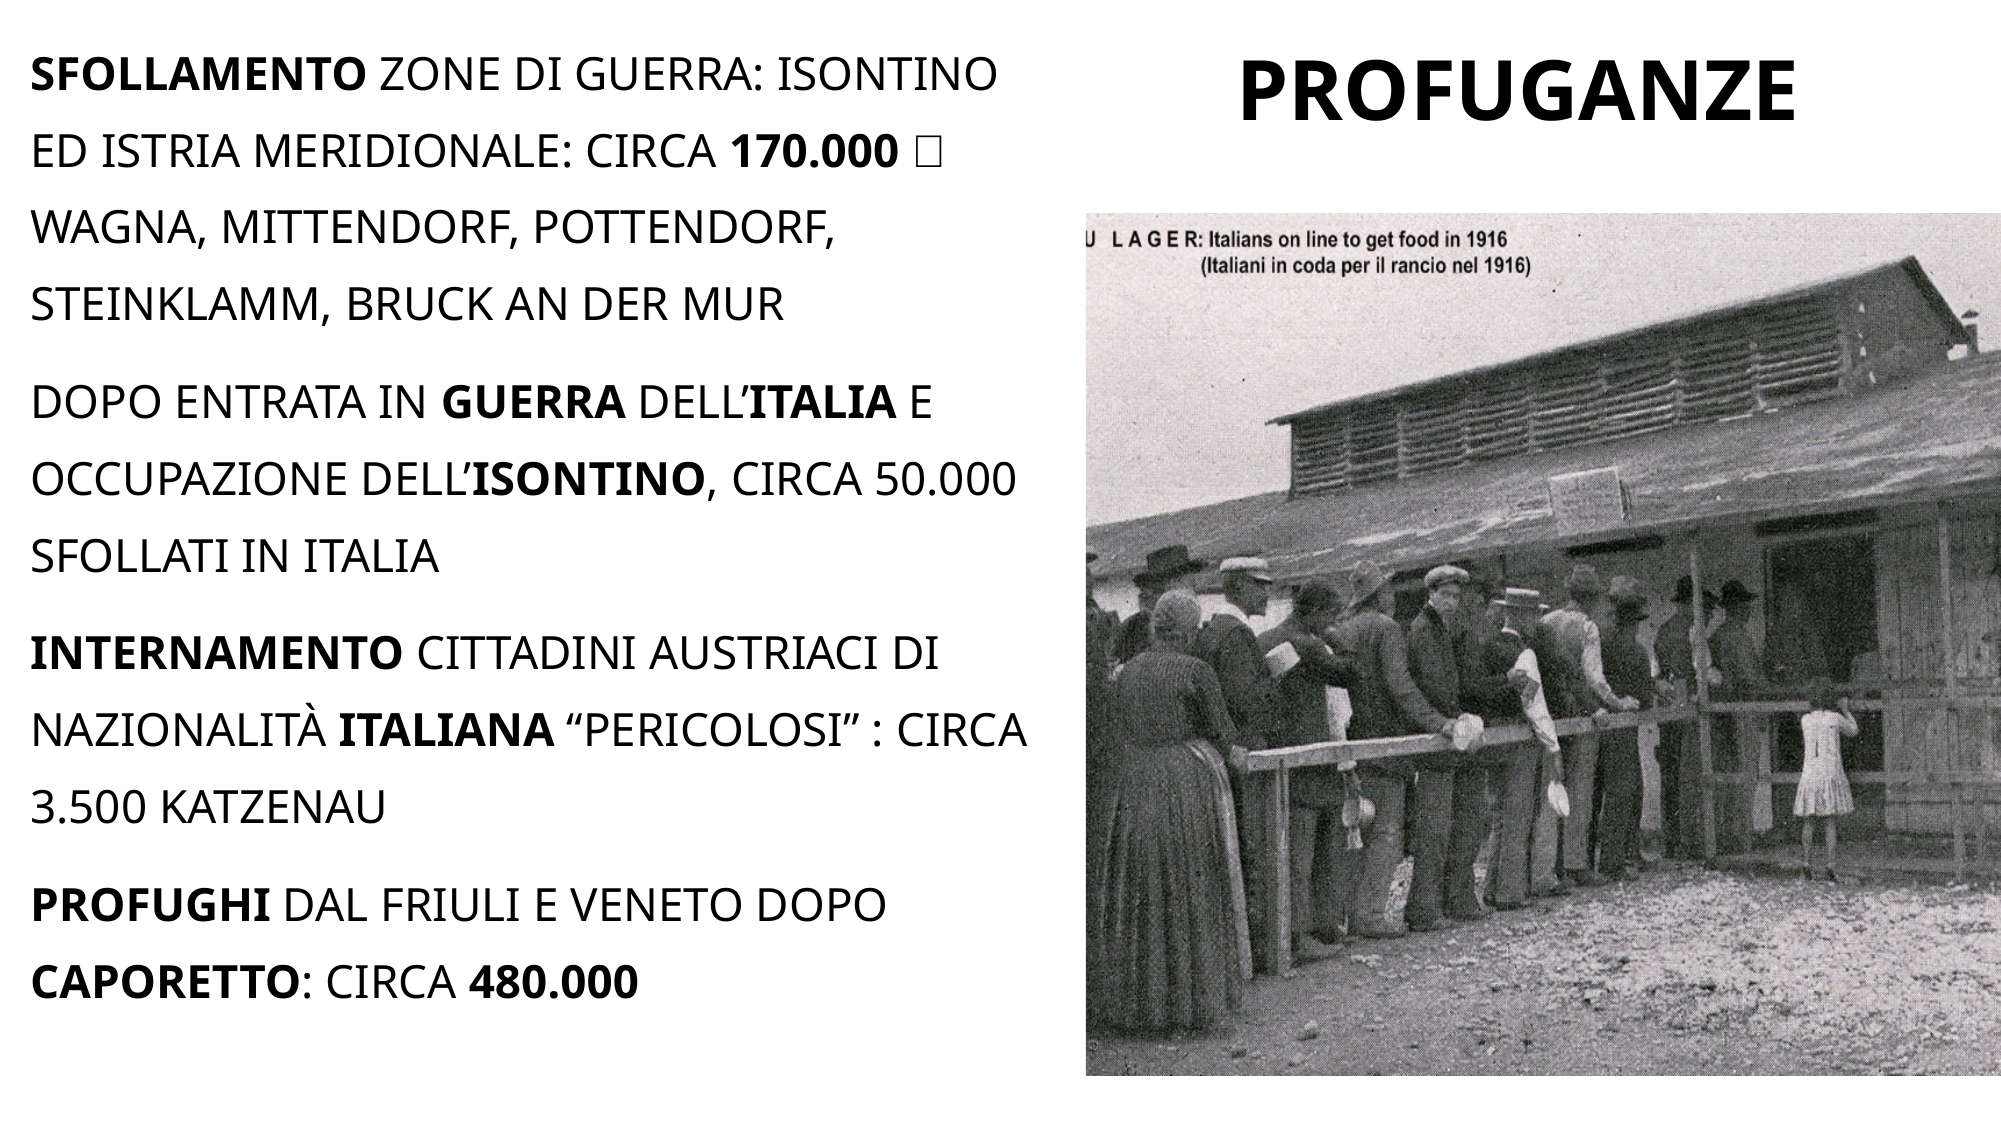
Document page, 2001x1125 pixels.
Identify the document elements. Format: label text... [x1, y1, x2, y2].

title PROFUGANZE [1072, 14, 1964, 146]
list SFOLLAMENTO ZONE DI GUERRA: ISONTINO ED ISTRIA MERIDIONALE: CIRCA 170.000  WAGNA, MITTENDORF, POTTENDORF, STEINKLAMM, BRUCK AN DER MUR DOPO ENTRATA IN GUERRA DELL’ITALIA E OCCUPAZIONE DELL’ISONTINO, CIRCA 50.000 SFOLLATI IN ITALIA INTERNAMENTO CITTADINI AUSTRIACI DI NAZIONALITÀ ITALIANA “PERICOLOSI” : CIRCA 3.500 KATZENAU PROFUGHI DAL FRIULI E VENETO DOPO CAPORETTO: CIRCA 480.000 [15, 14, 1046, 1111]
picture [1085, 213, 2000, 1076]
